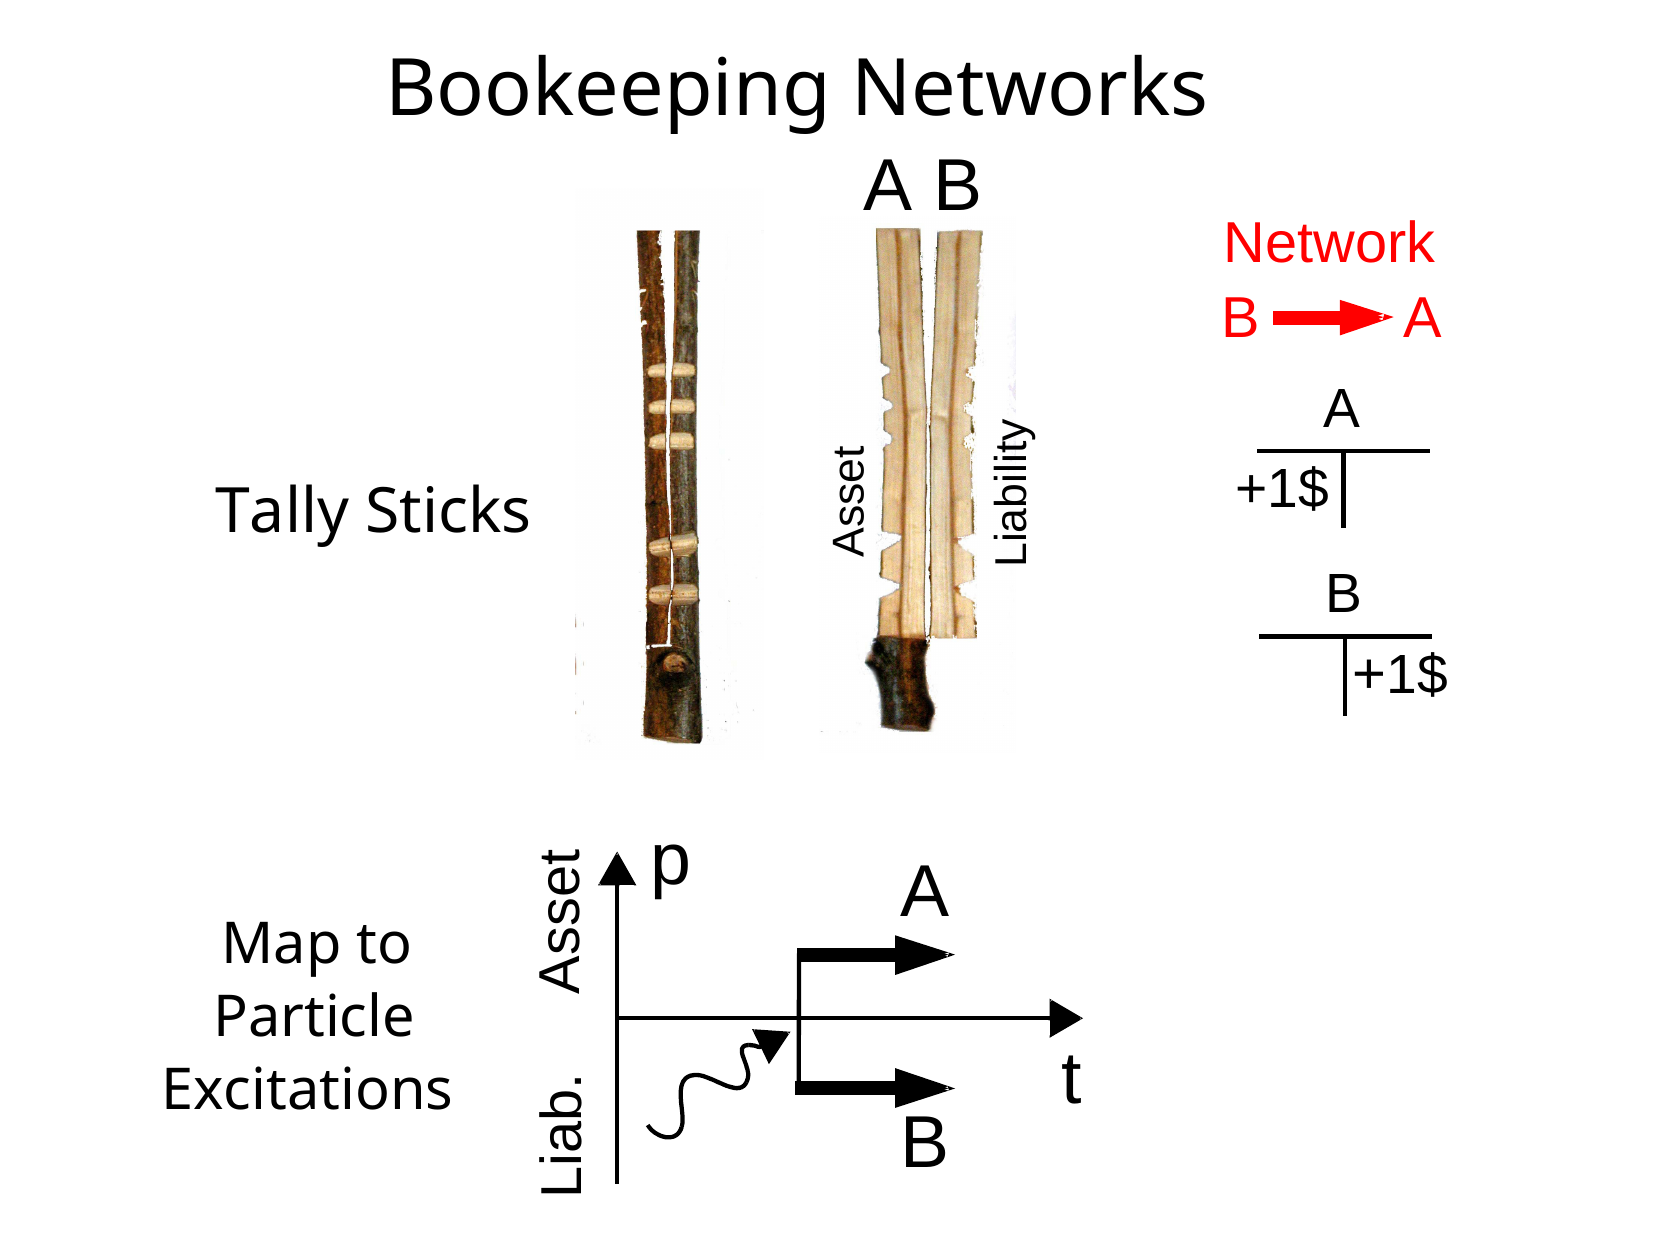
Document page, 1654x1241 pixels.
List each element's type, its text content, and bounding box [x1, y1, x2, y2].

text_box [1259, 634, 1432, 716]
text_box + [1352, 640, 1412, 709]
text_box t [1061, 1037, 1138, 1123]
text_box Map to [221, 901, 425, 972]
text_box [1257, 449, 1430, 528]
text_box +1$ [1235, 457, 1333, 522]
text_box Tally Sticks [215, 465, 577, 542]
text_box [597, 851, 1084, 1184]
text_box Bookeeping Networks [385, 31, 1271, 128]
text_box A [900, 850, 976, 936]
text_box A [1403, 285, 1464, 353]
text_box Asset [823, 441, 875, 558]
text_box A [1323, 377, 1381, 442]
text_box p [650, 818, 727, 904]
text_box Particle [213, 974, 435, 1045]
picture [819, 216, 1016, 753]
text_box Liab. [529, 1068, 596, 1199]
text_box B [1325, 562, 1383, 627]
text_box Liability [985, 412, 1037, 568]
picture [575, 188, 764, 760]
text_box A B [863, 144, 986, 230]
text_box B [1221, 285, 1281, 353]
text_box Excitations [161, 1048, 487, 1118]
text_box [645, 1029, 791, 1140]
text_box 1$ [1386, 643, 1450, 708]
text_box [1273, 299, 1394, 336]
text_box B [900, 1101, 976, 1187]
text_box Asset [527, 844, 594, 995]
text_box Network [1223, 209, 1441, 277]
